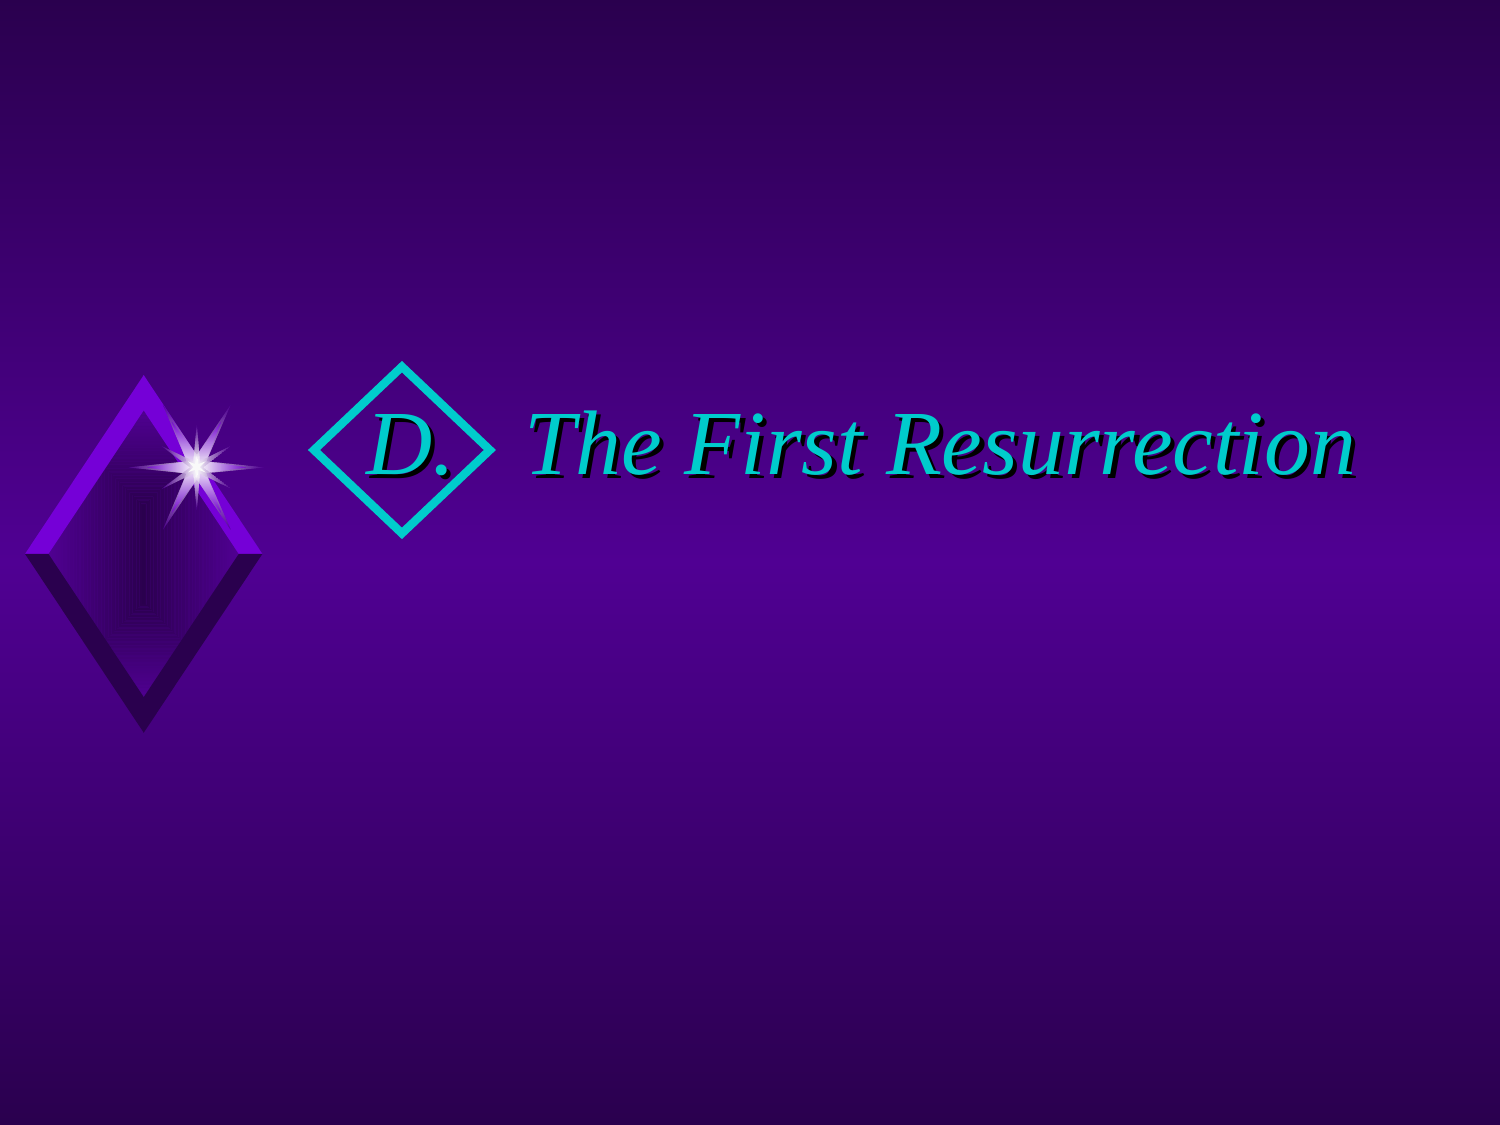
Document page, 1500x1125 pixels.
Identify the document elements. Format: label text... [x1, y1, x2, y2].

title D. The First Resurrection [224, 349, 1500, 538]
title D. The First Resurrection [322, 374, 482, 526]
